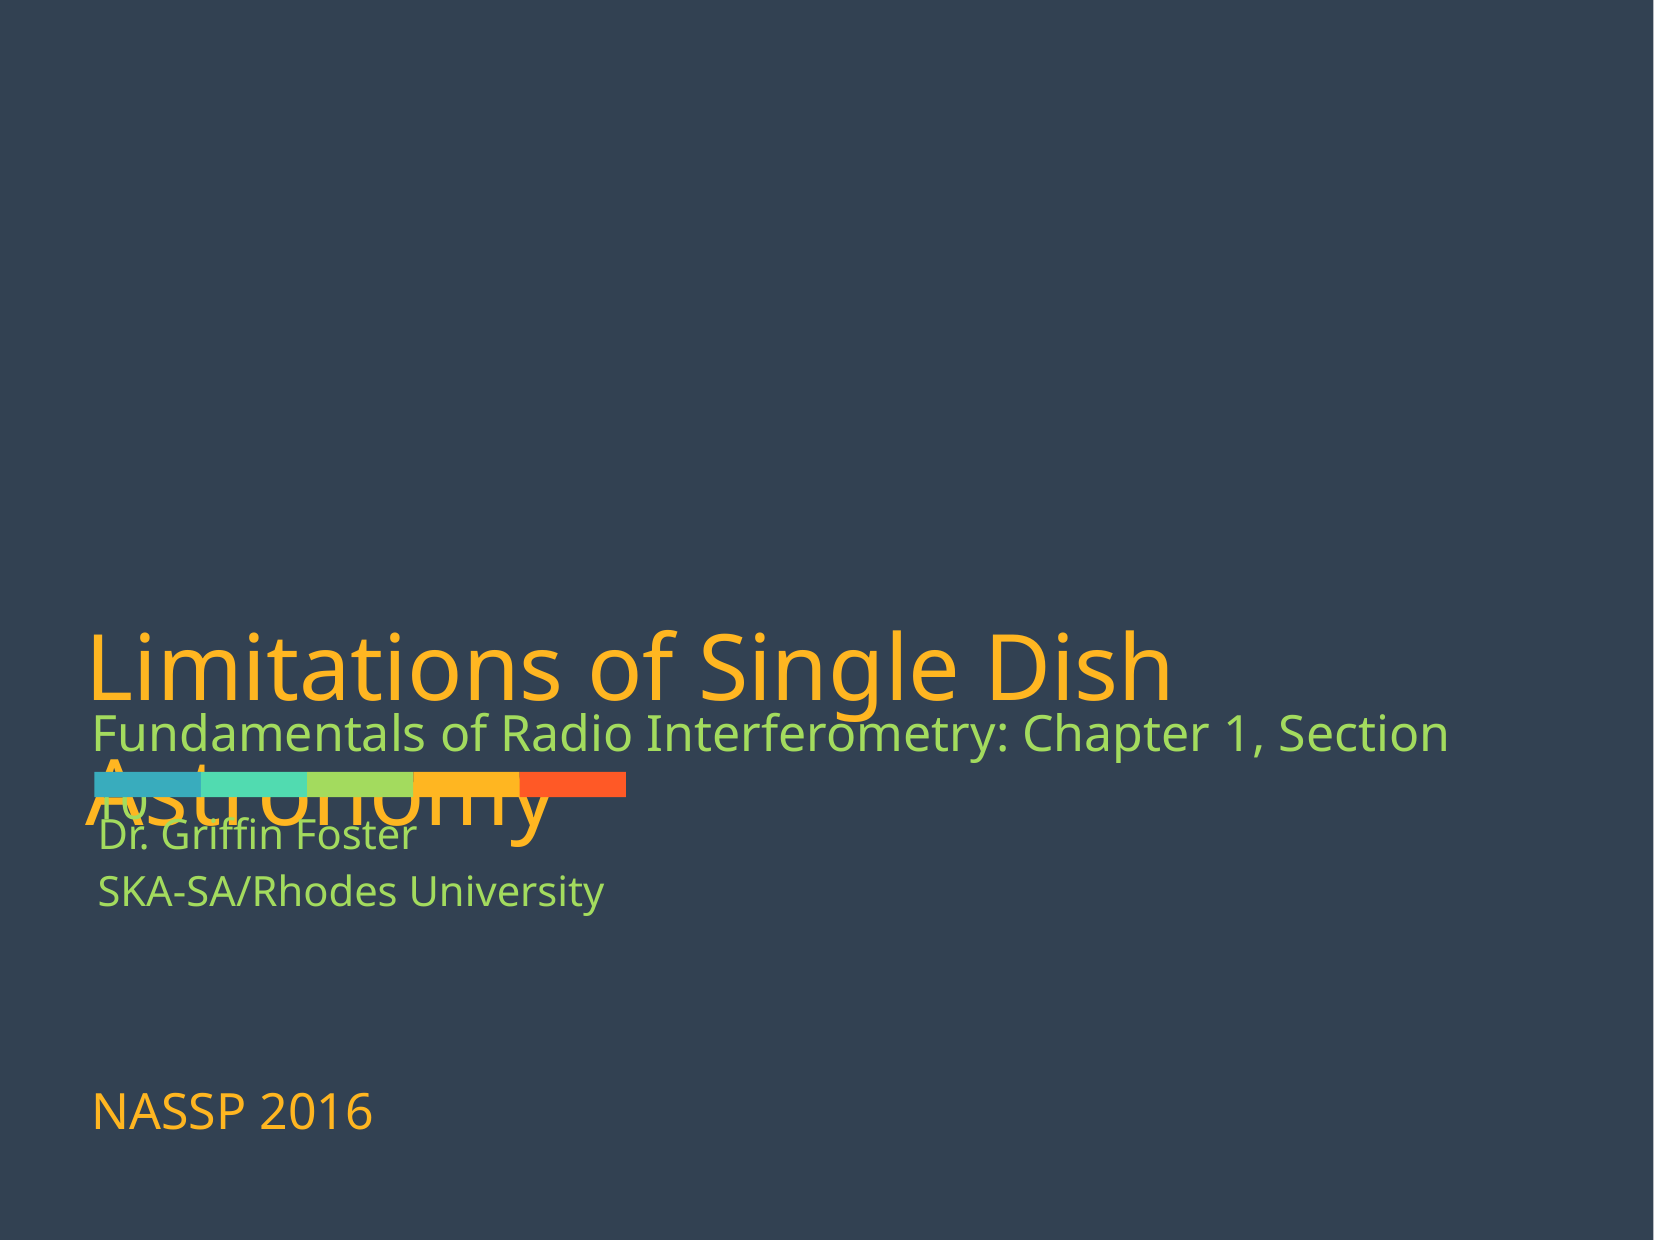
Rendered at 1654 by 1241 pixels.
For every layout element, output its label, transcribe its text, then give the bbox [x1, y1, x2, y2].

text_box Dr. Griffin Foster SKA-SA/Rhodes University [82, 797, 650, 913]
text_box Limitations of Single Dish Astronomy [70, 595, 1595, 721]
text_box NASSP 2016 [76, 1068, 987, 1145]
text_box [94, 771, 626, 798]
text_box Fundamentals of Radio Interferometry: Chapter 1, Section 10 [76, 690, 1477, 767]
